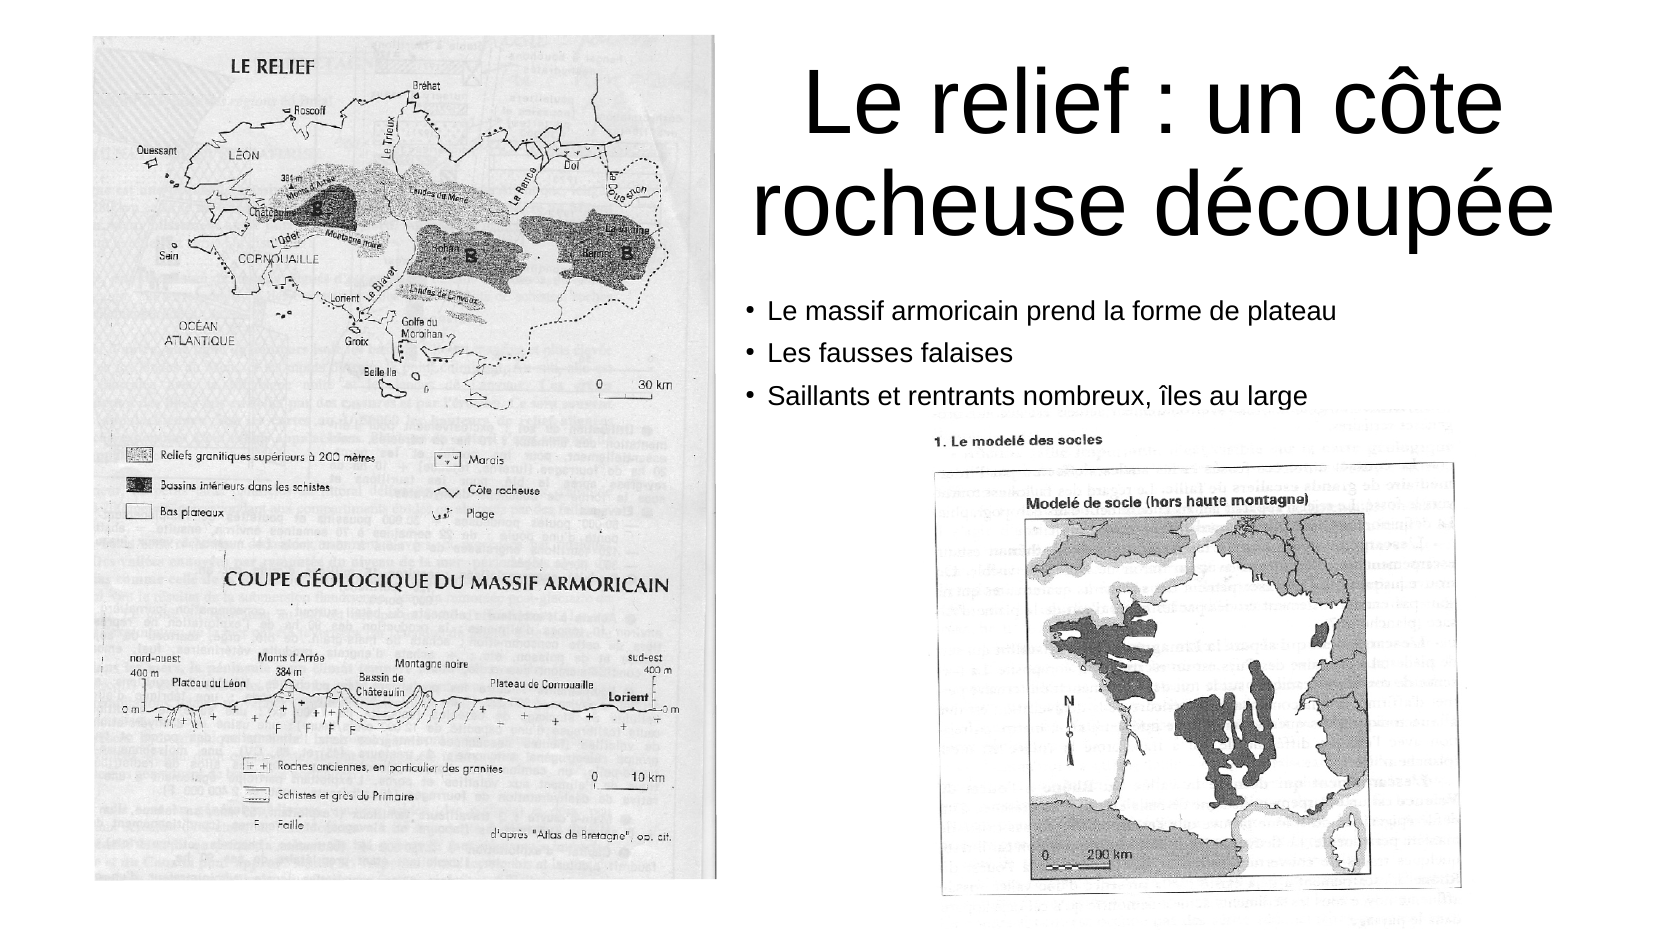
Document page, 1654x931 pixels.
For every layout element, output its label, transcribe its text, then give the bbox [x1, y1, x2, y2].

list Le massif armoricain prend la forme de plateau Les fausses falaises Saillants et rentrants nombreux, îles au large [738, 295, 1536, 414]
title Le relief : un côte rocheuse découpée [738, 50, 1571, 256]
picture [92, 34, 717, 881]
picture [915, 409, 1477, 931]
